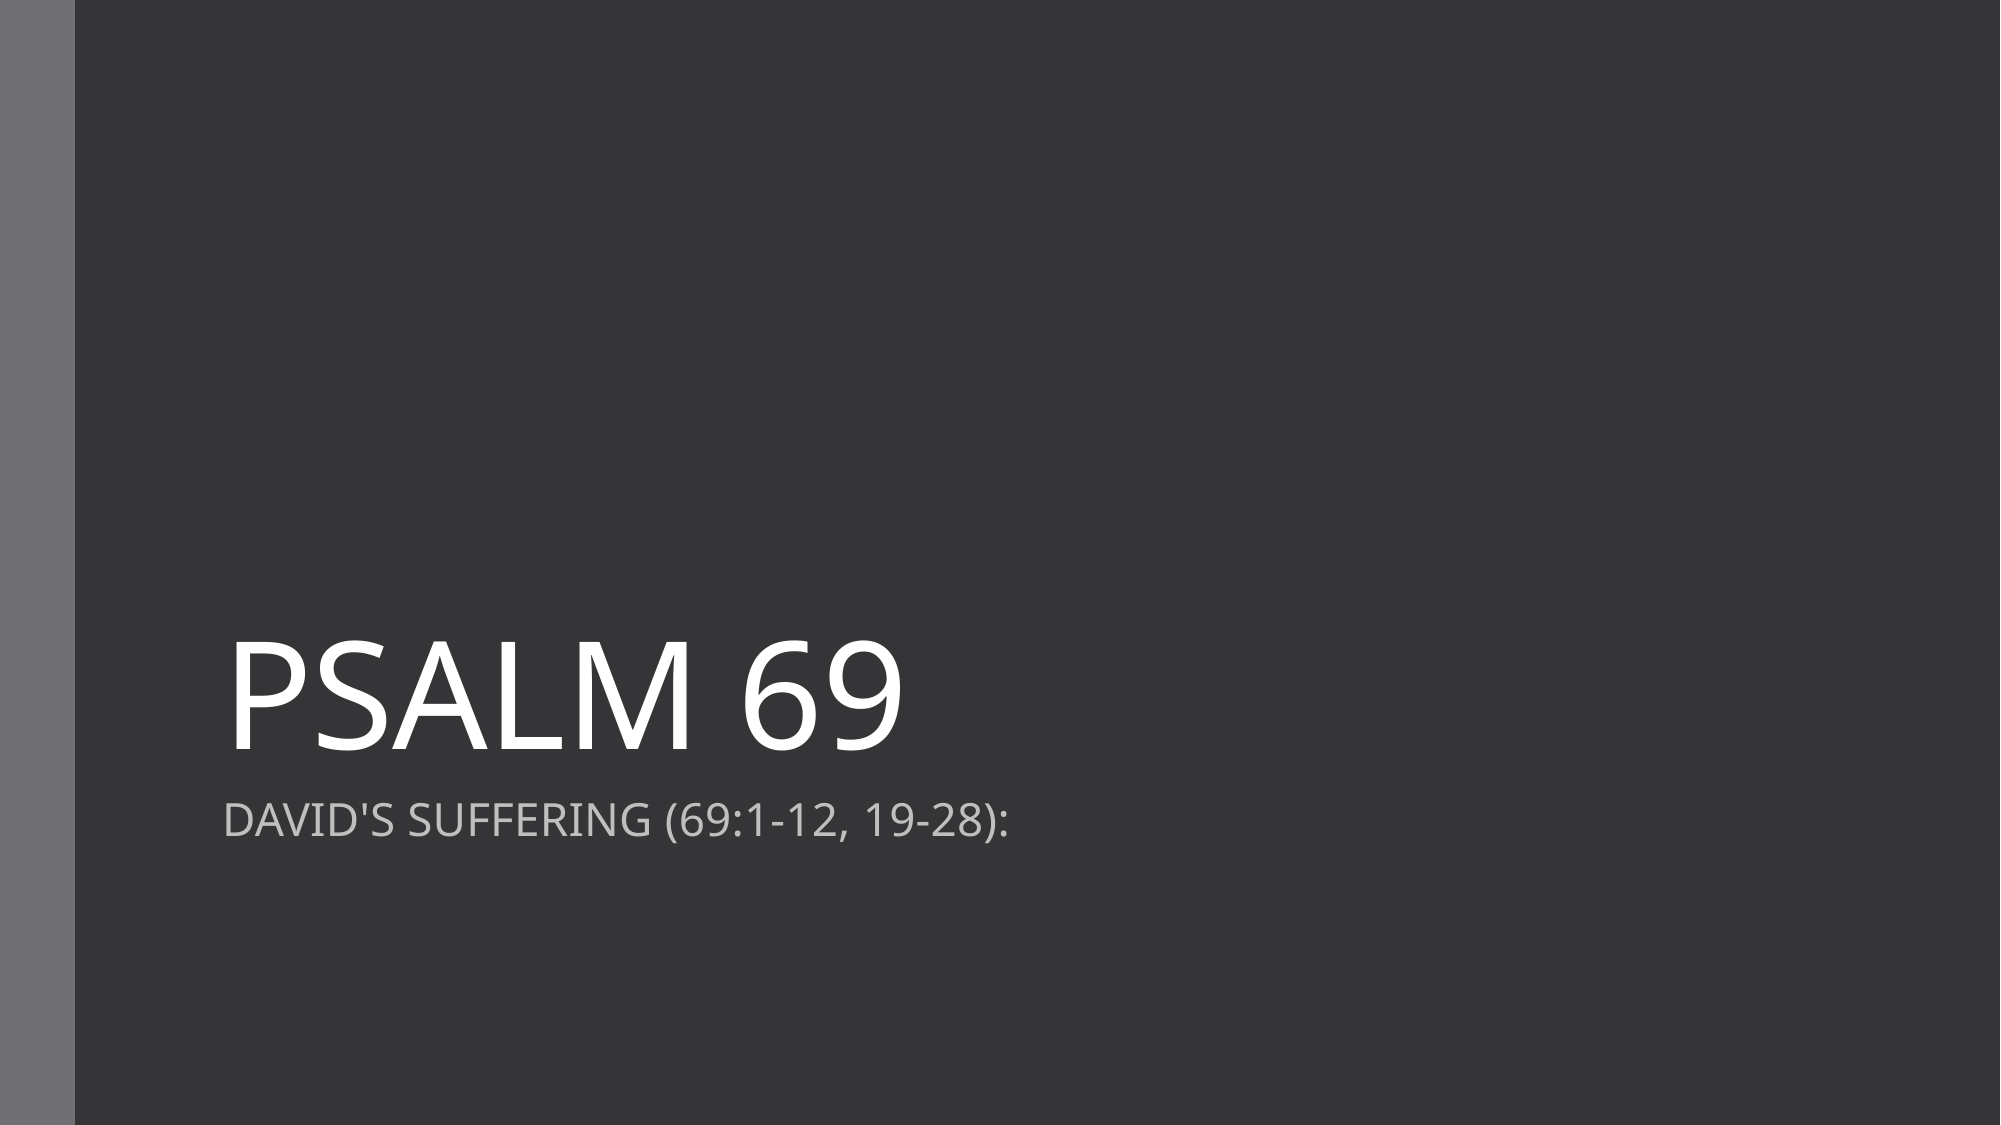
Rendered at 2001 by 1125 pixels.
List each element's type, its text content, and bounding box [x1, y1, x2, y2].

title PSALM 69 [206, 124, 1752, 787]
subtitle DAVID'S SUFFERING (69:1-12, 19-28): [206, 787, 1752, 1066]
